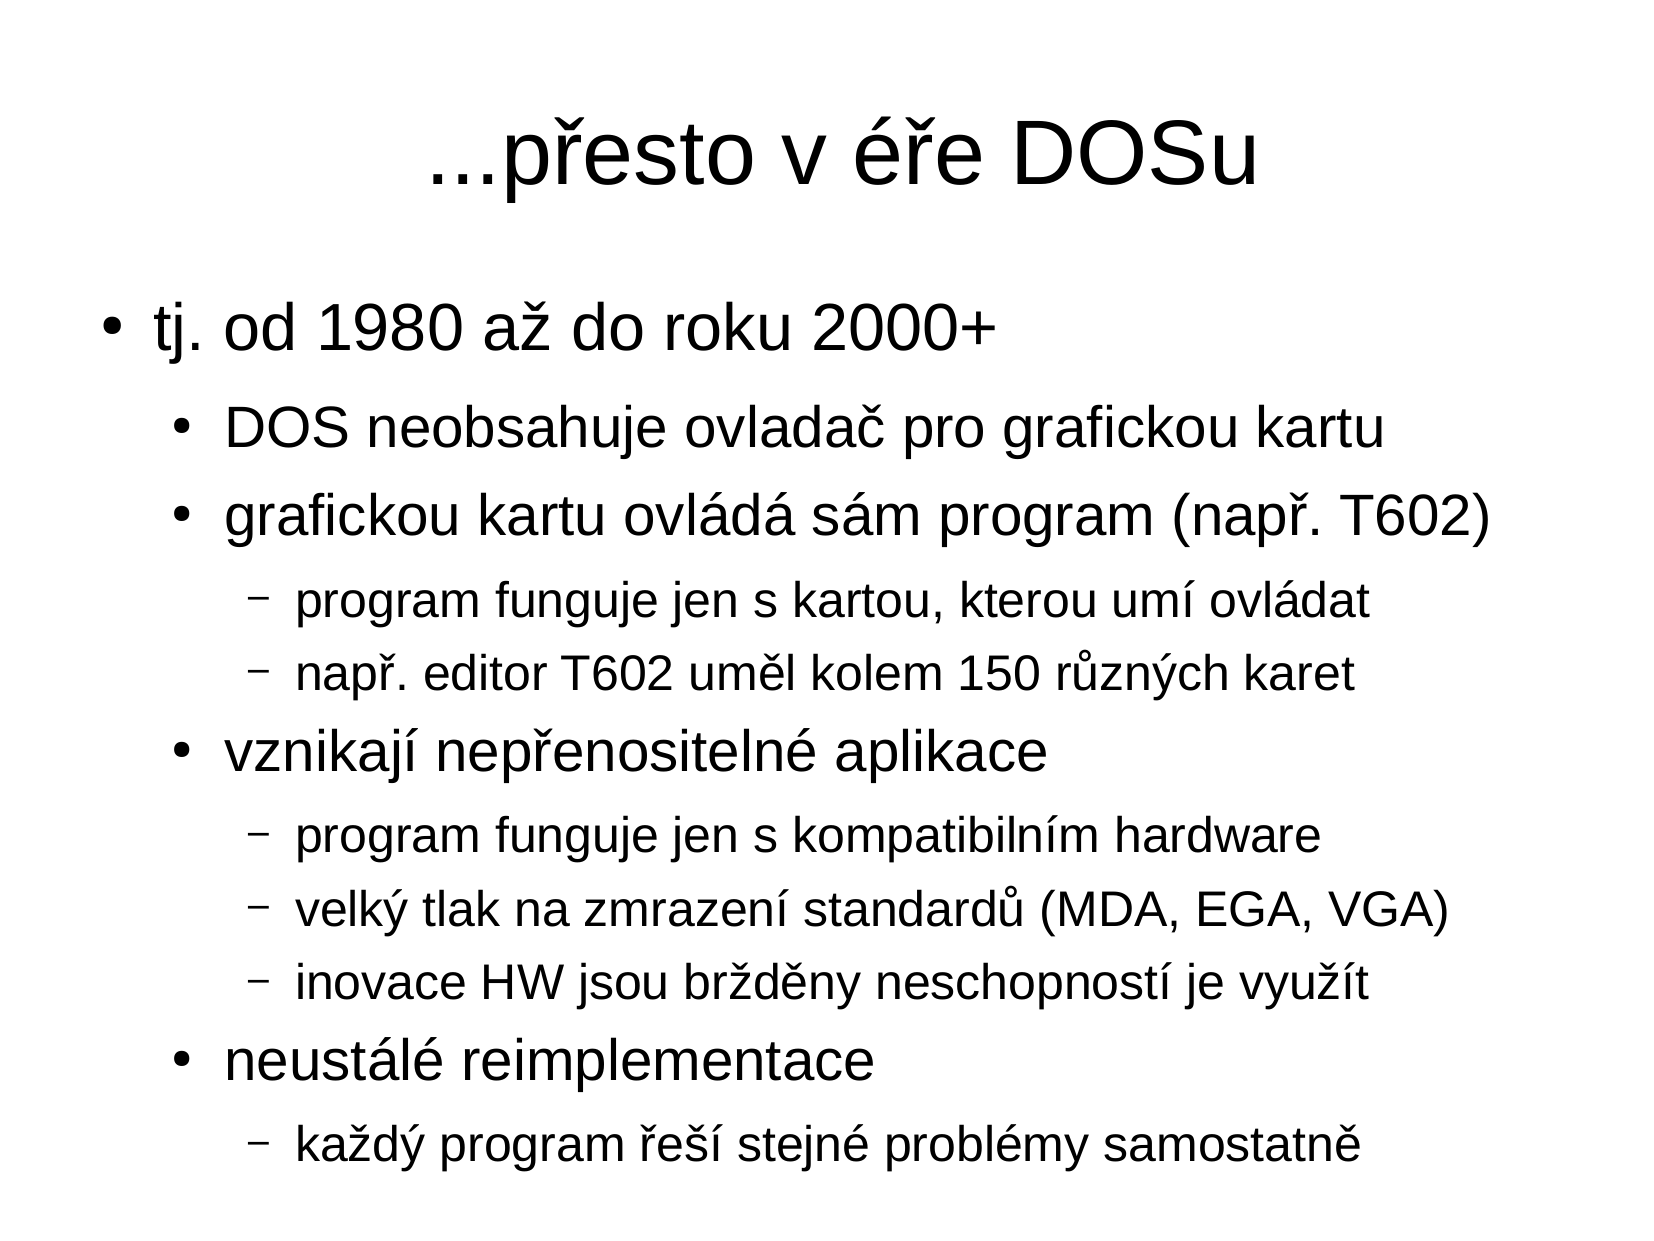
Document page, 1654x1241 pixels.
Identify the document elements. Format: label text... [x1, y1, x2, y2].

list tj. od 1980 až do roku 2000+ DOS neobsahuje ovladač pro grafickou kartu grafickou kartu ovládá sám program (např. T602) program funguje jen s kartou, kterou umí ovládat např. editor T602 uměl kolem 150 různých karet vznikají nepřenositelné aplikace program funguje jen s kompatibilním hardware velký tlak na zmrazení standardů (MDA, EGA, VGA) inovace HW jsou bržděny neschopností je využít neustálé reimplementace každý program řeší stejné problémy samostatně [82, 290, 1571, 1173]
title ...přesto v éře DOSu [82, 56, 1571, 250]
